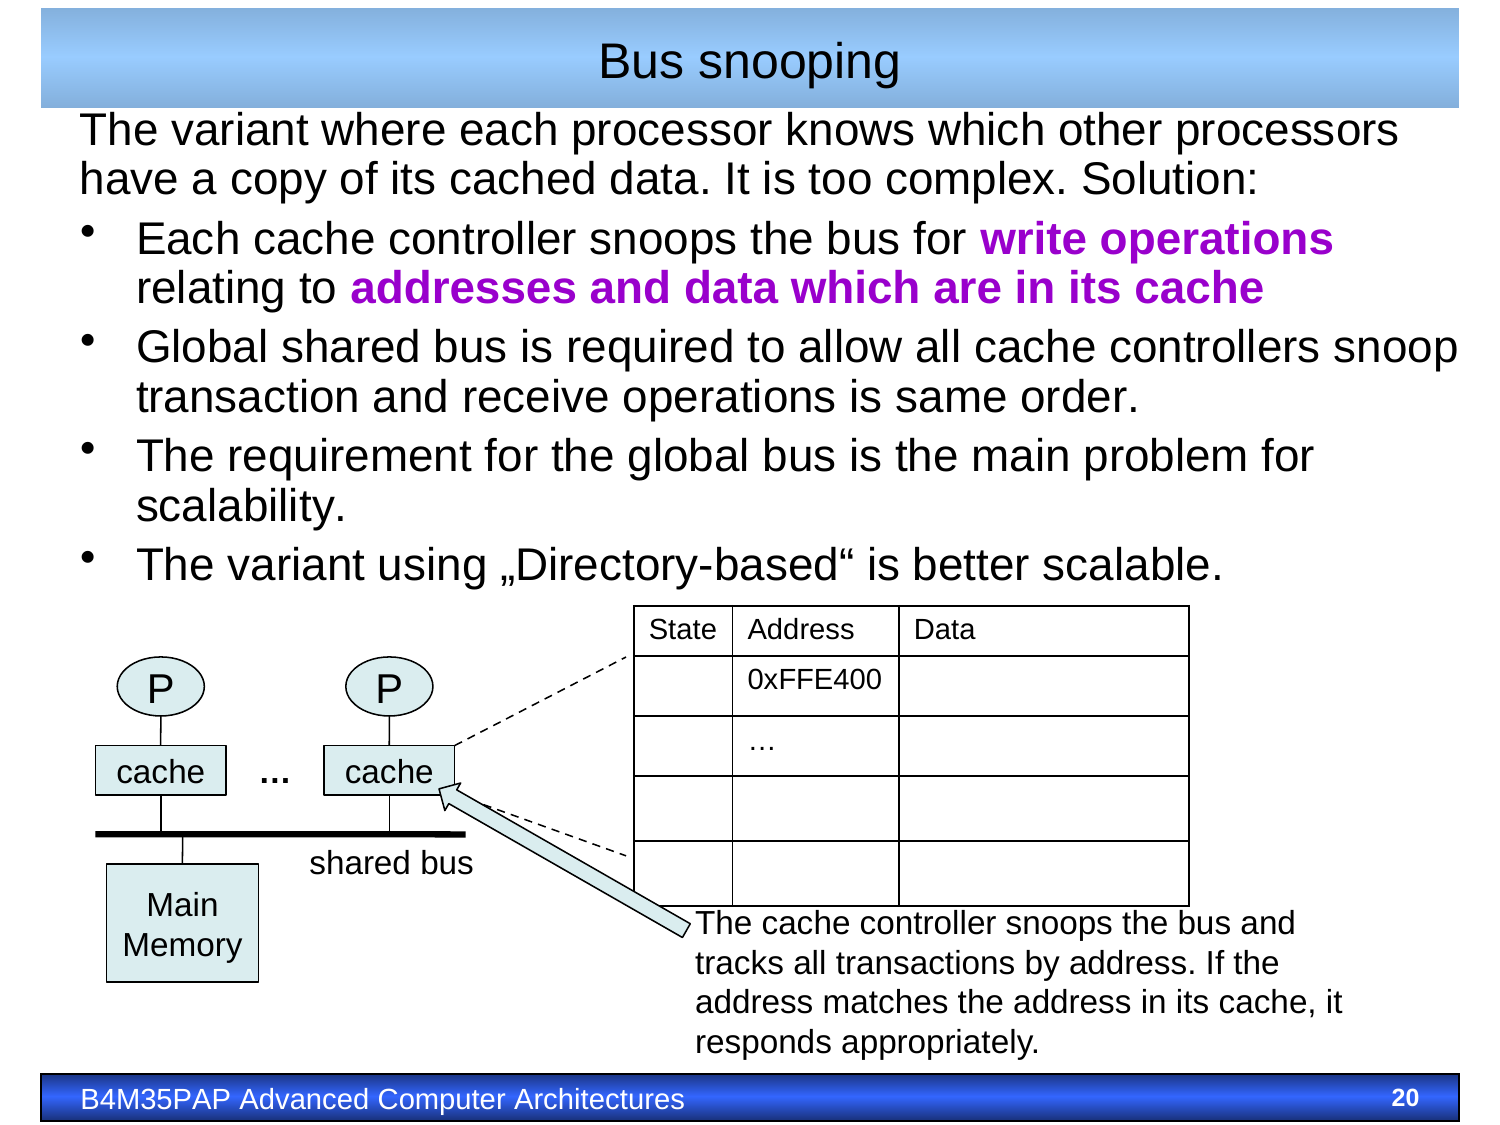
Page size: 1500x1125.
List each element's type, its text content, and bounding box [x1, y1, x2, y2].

table_cell [635, 842, 732, 905]
table_header Address [733, 607, 898, 655]
text_box … [236, 745, 314, 795]
table_cell 0xFFE400 [733, 657, 898, 715]
table_header State [635, 607, 732, 655]
title Bus snooping [41, 8, 1459, 108]
table_cell [635, 657, 732, 715]
table_cell [900, 842, 1188, 893]
text_box Main Memory [106, 863, 259, 982]
table_cell [900, 777, 1188, 840]
table_cell [733, 842, 898, 893]
text_box cache [95, 745, 227, 795]
text_box P [345, 656, 433, 716]
table_cell [635, 777, 732, 840]
table_cell [900, 657, 1188, 715]
table_cell … [733, 717, 898, 775]
text_box The cache controller snoops the bus and tracks all transactions by address. If the address matches the address in its cache, it responds appropriately. [680, 893, 1395, 1069]
table_cell [635, 717, 732, 775]
text_box shared bus [294, 833, 489, 889]
text_box P [117, 656, 205, 716]
table_cell [733, 777, 898, 840]
text_box cache [323, 745, 455, 795]
table_cell [900, 717, 1188, 775]
table_header Data [900, 607, 1188, 655]
list The variant where each processor knows which other processors have a copy of its cached data. It is too complex. Solution: Each cache controller snoops the bus for write operations relating to addresses and data which are in its cache Global shared bus is required to allow all cache controllers snoop transaction and receive operations is same order. The requirement for the global bus is the main problem for scalability. The variant using „Directory-based“ is better scalable. [64, 98, 1483, 1000]
text_box [439, 783, 680, 937]
